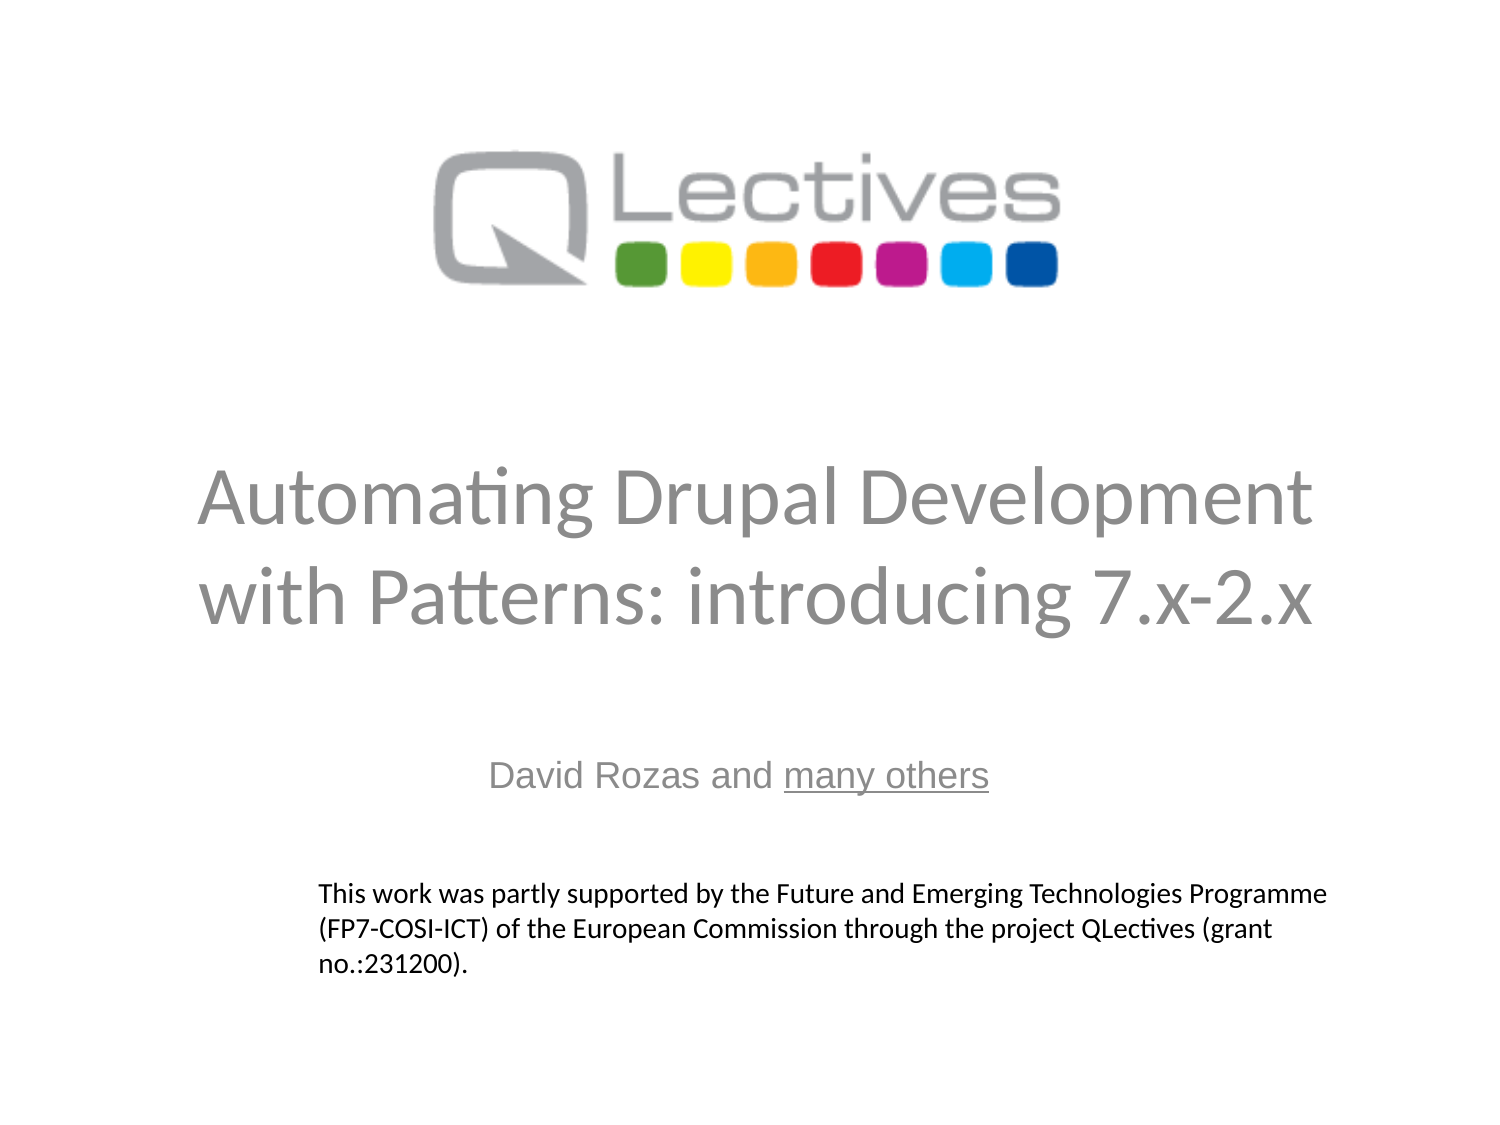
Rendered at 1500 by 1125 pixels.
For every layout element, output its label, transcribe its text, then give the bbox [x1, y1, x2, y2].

text_box David Rozas and many others [213, 731, 1264, 815]
text_box Automating Drupal Development with Patterns: introducing 7.x-2.x [118, 420, 1394, 662]
picture [285, 25, 1217, 420]
